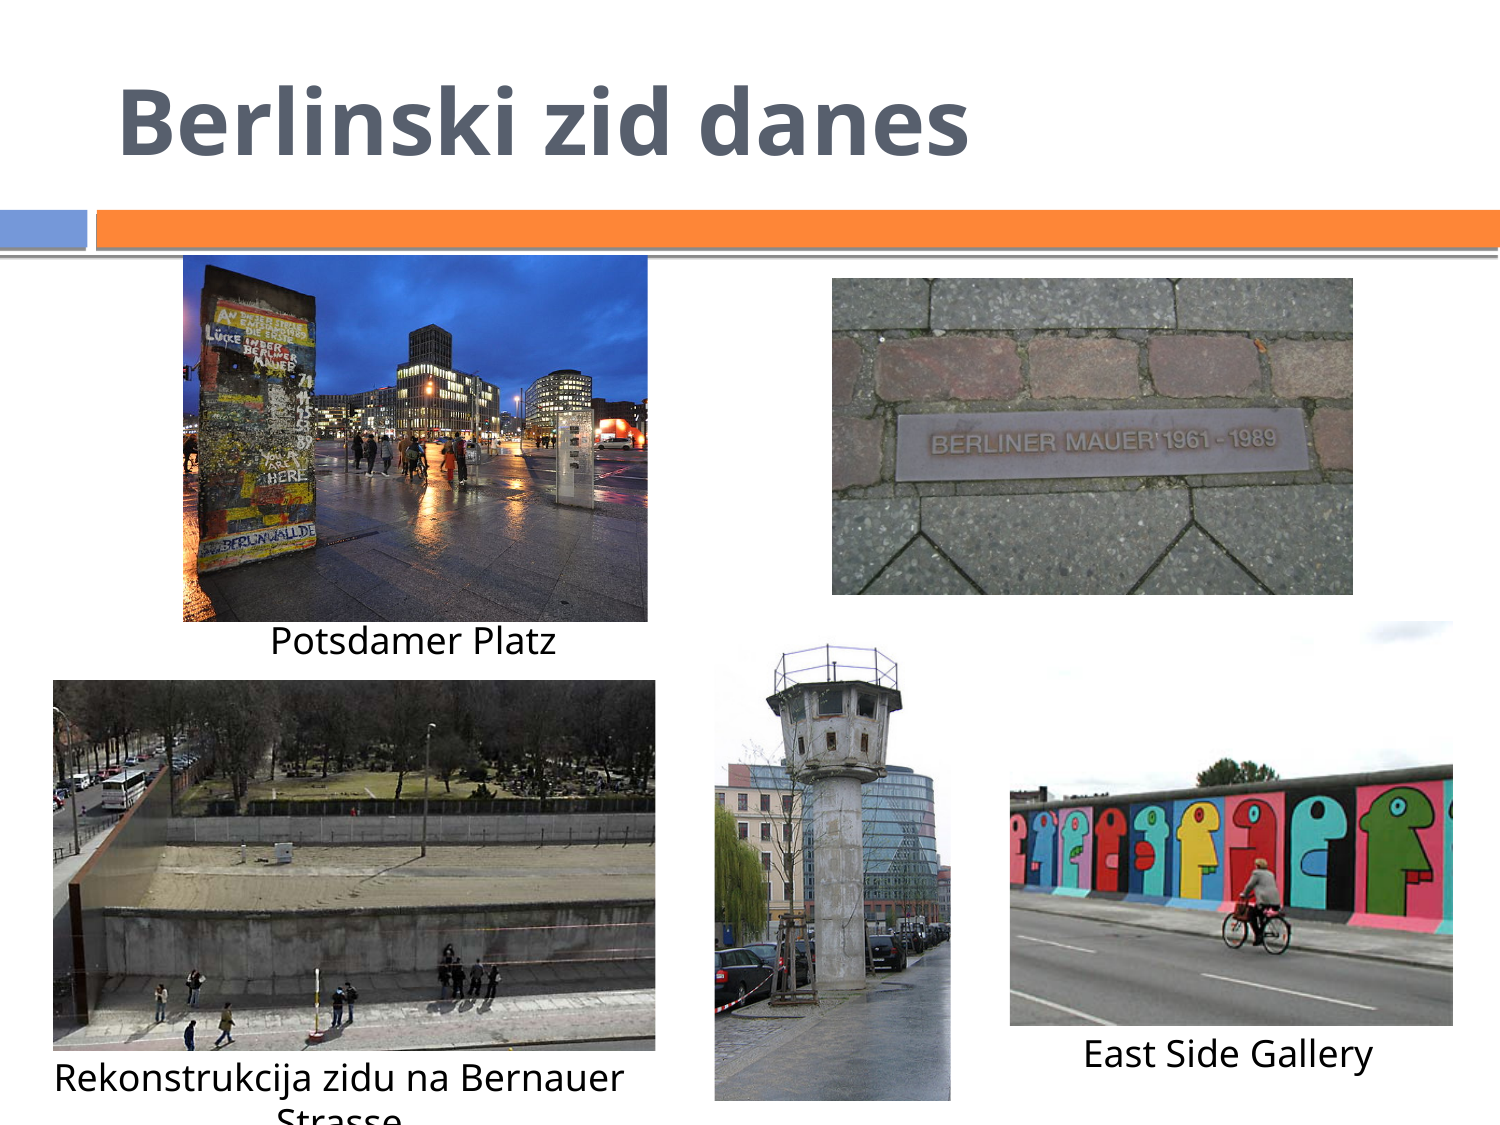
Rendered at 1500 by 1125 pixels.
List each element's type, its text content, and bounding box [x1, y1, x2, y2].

picture [1009, 621, 1453, 1026]
picture [183, 255, 648, 622]
picture [832, 278, 1353, 595]
text_box Rekonstrukcija zidu na Bernauer Strasse [0, 1046, 697, 1125]
picture [714, 621, 951, 1101]
text_box Potsdamer Platz [183, 609, 644, 670]
title Berlinski zid danes [100, 37, 1438, 200]
text_box East Side Gallery [1009, 1023, 1447, 1083]
picture [53, 680, 656, 1046]
